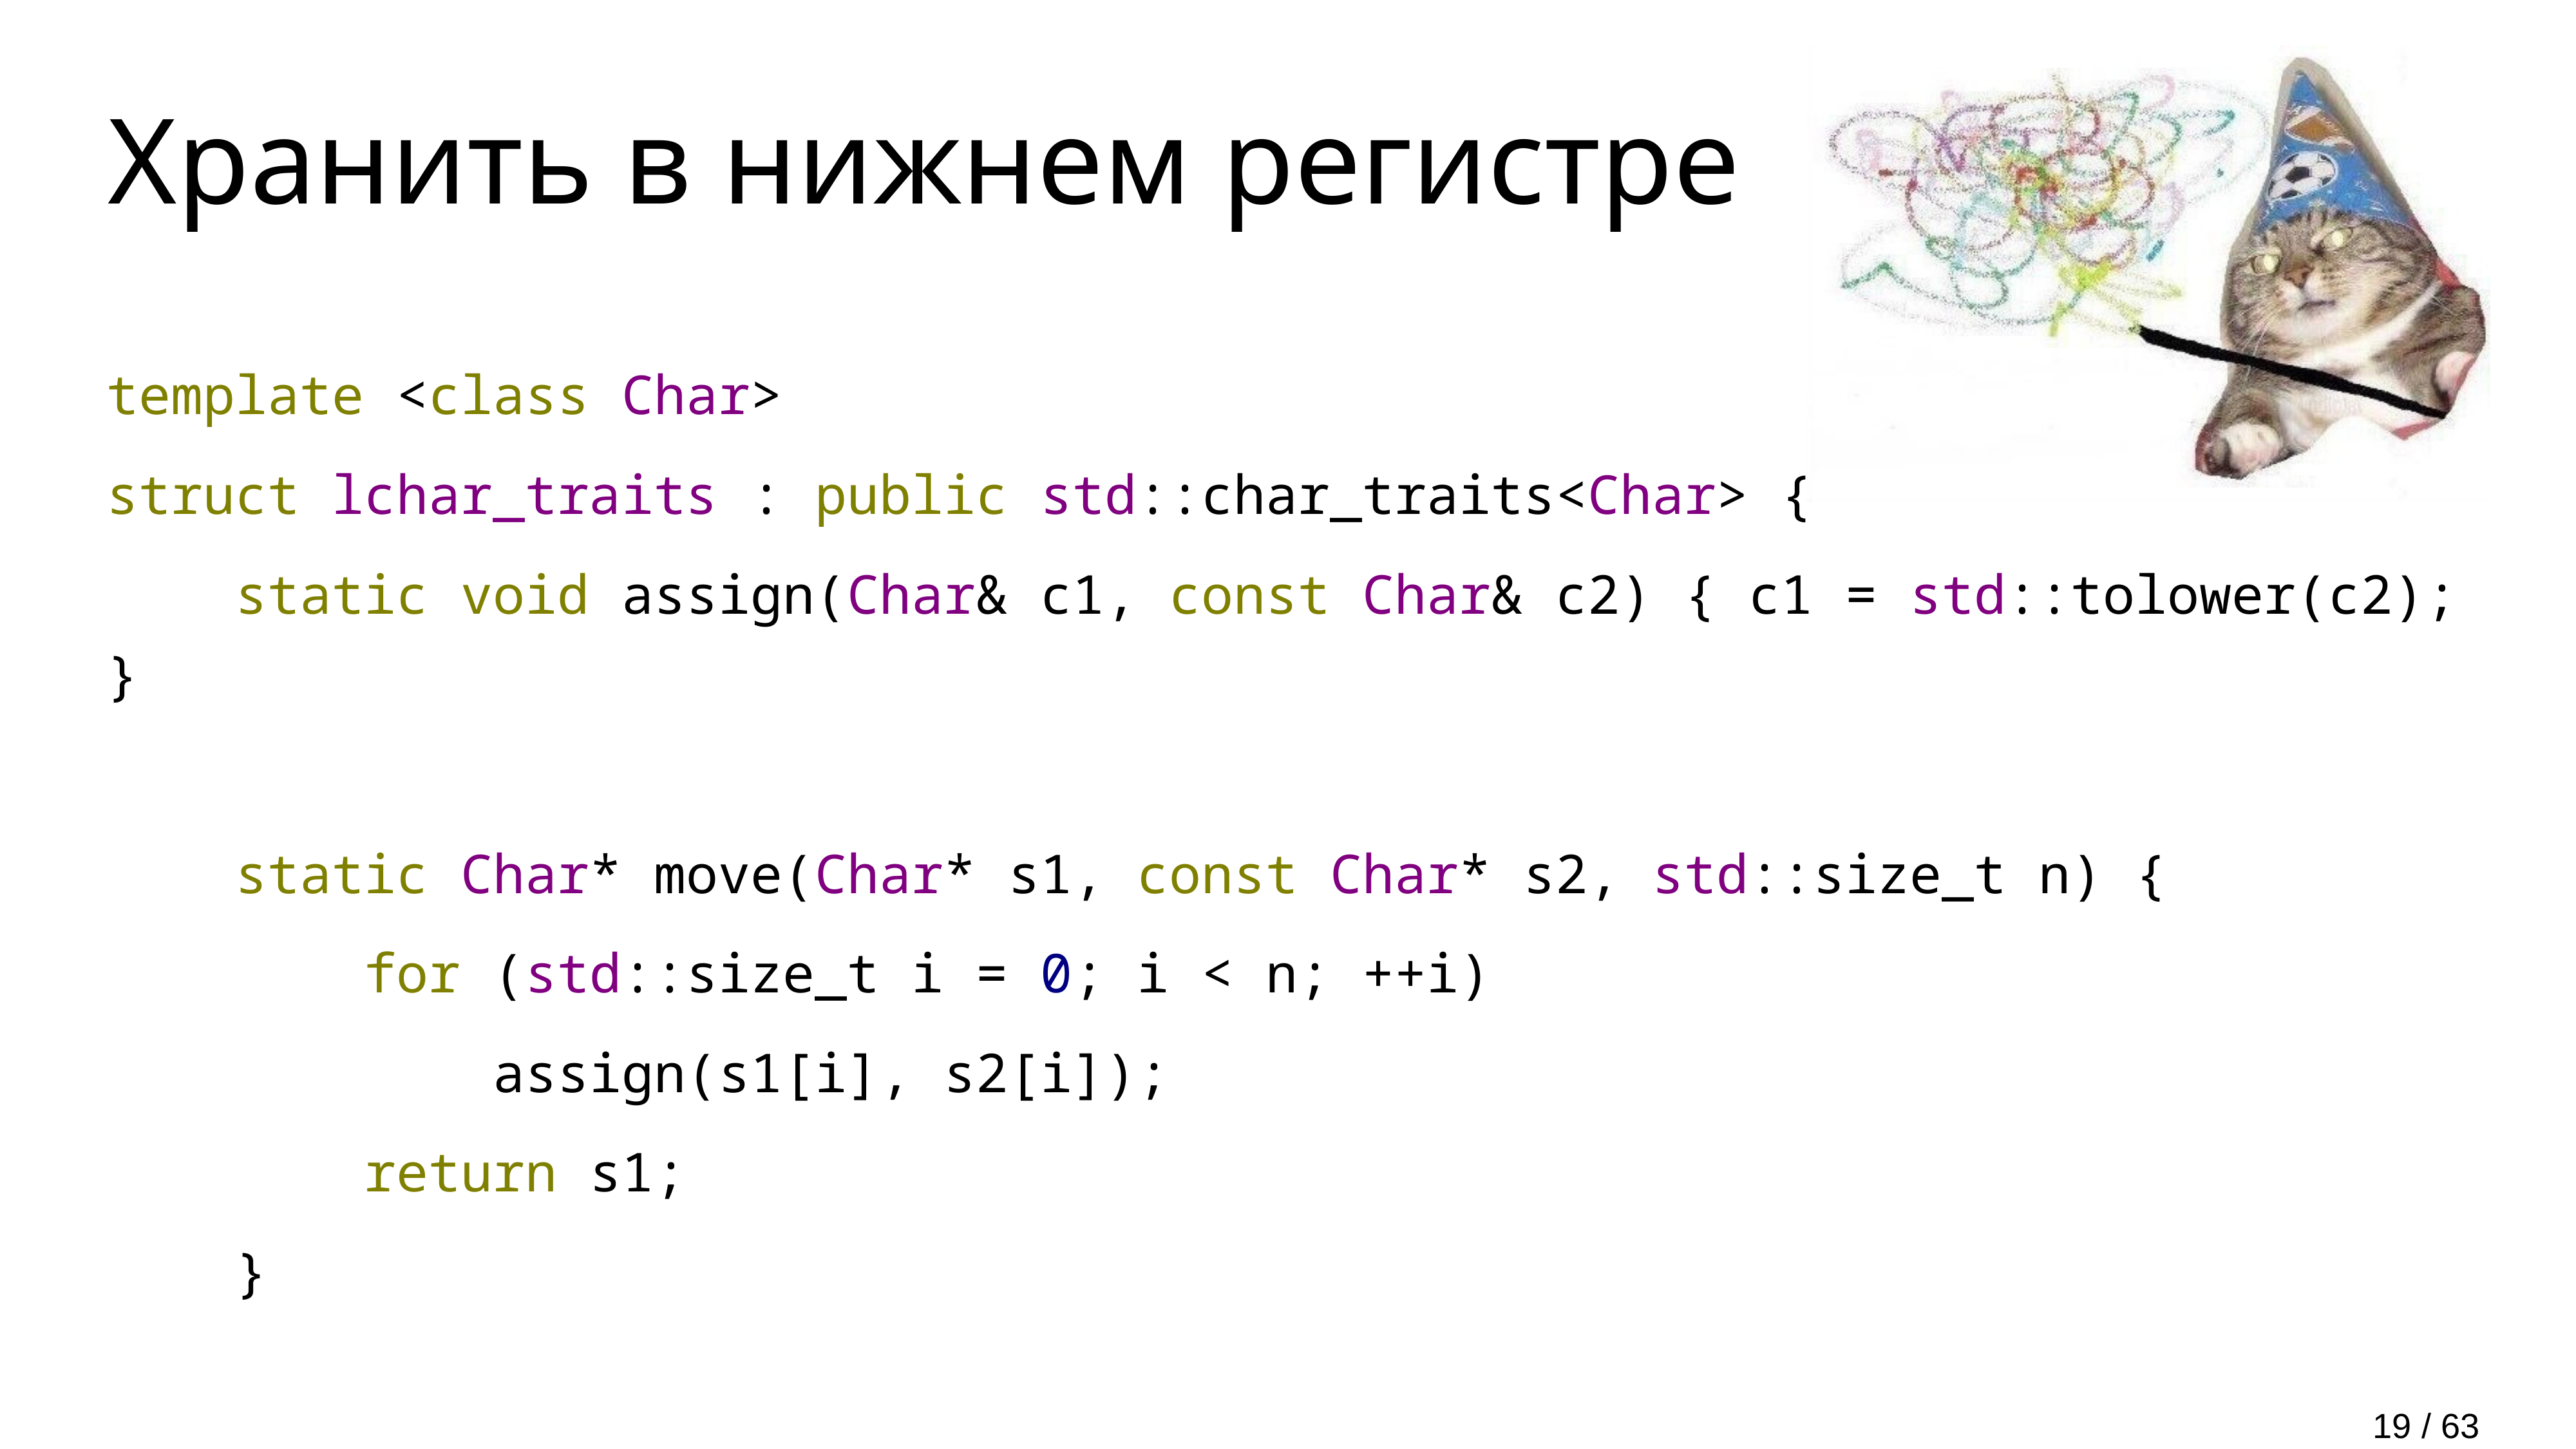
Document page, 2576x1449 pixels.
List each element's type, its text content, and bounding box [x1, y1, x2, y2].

picture [1806, 45, 2490, 502]
title Хранить в нижнем регистре [108, 80, 1806, 242]
list template <class Char> struct lchar_traits : public std::char_traits<Char> { static void assign(Char& c1, const Char& c2) { c1 = std::tolower(c2); } static Char* move(Char* s1, const Char* s2, std::size_t n) { for (std::size_t i = 0; i < n; ++i) assign(s1[i], s2[i]); return s1; } static Char* copy(Char* s1, const Char* s2, size_t n) { return move(s1, s2, n); } [0, 295, 2576, 1449]
text_box <number> / 63 [2363, 1402, 2576, 1449]
